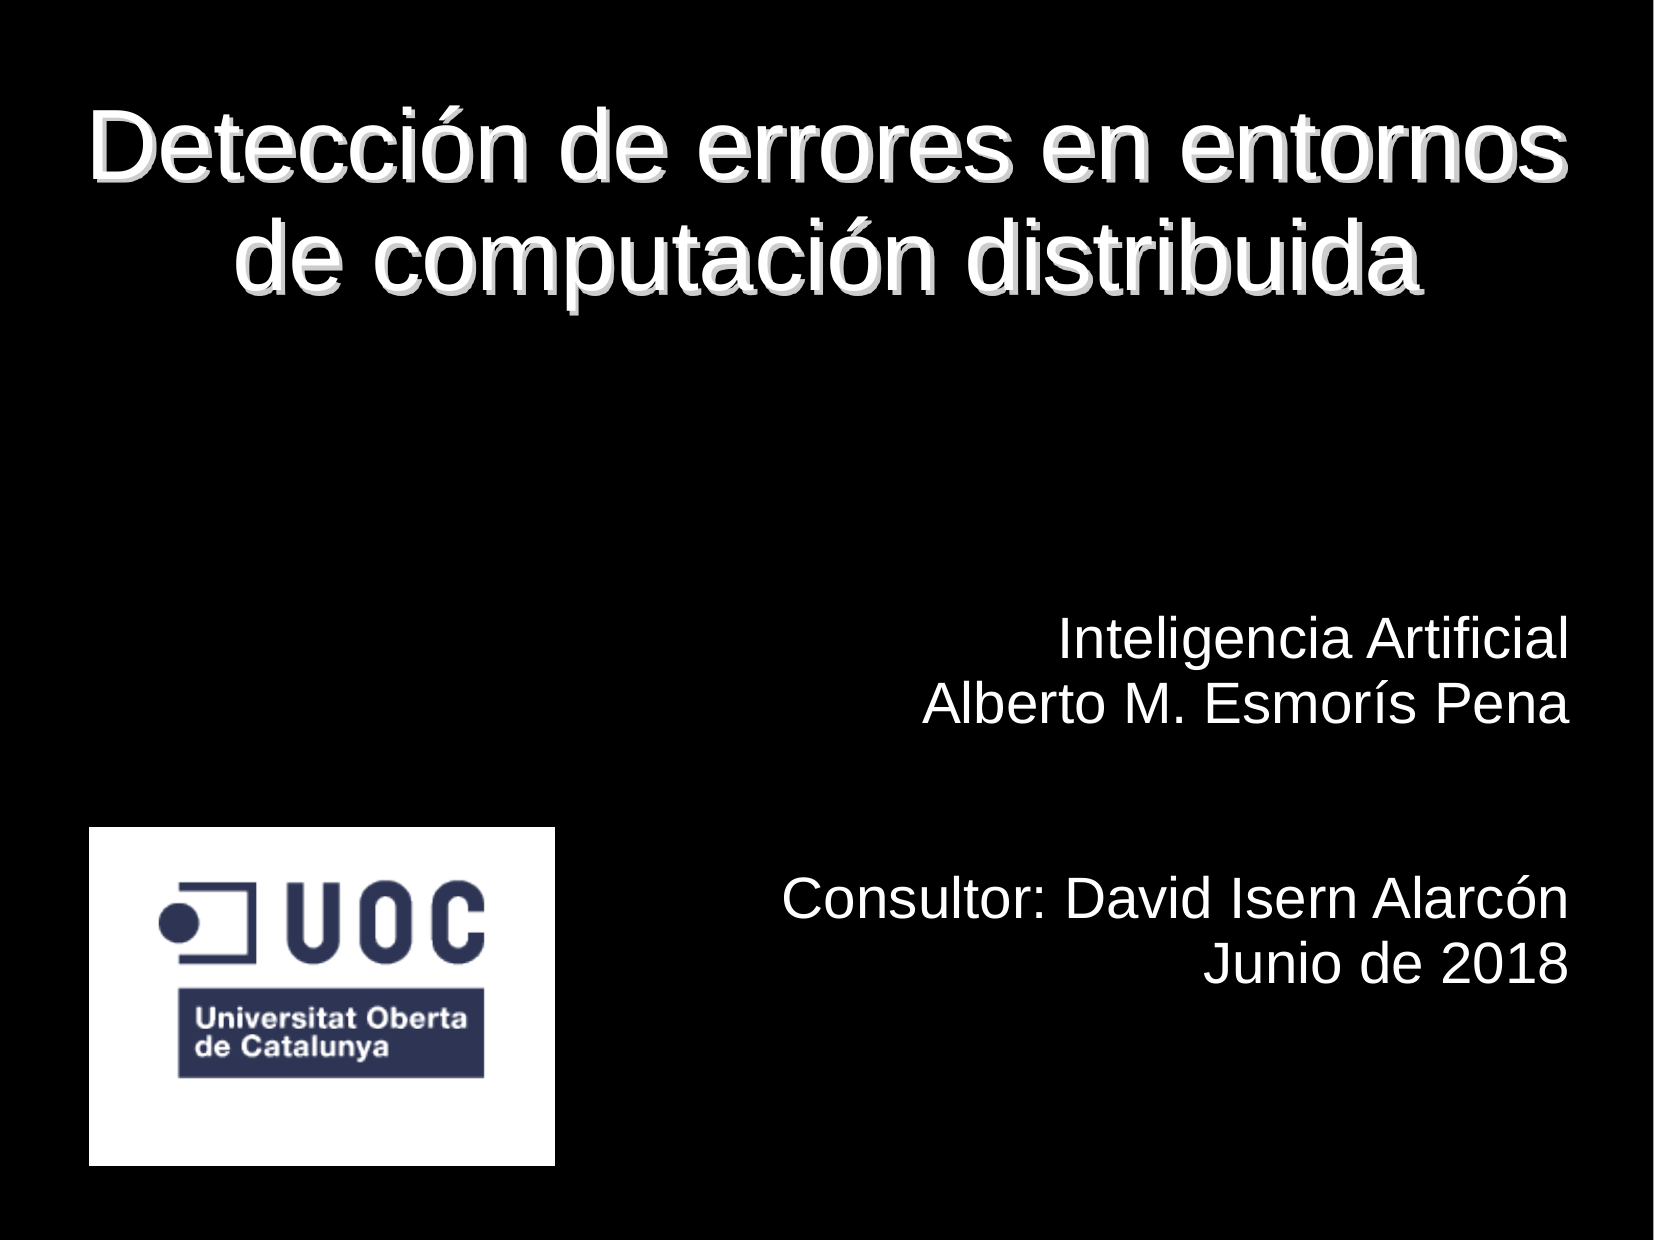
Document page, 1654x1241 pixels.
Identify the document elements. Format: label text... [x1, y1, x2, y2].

title Detección de errores en entornos de computación distribuida [82, 88, 1571, 313]
subtitle Inteligencia Artificial Alberto M. Esmorís Pena Consultor: David Isern Alarcón Junio de 2018 [82, 413, 1571, 1133]
picture [88, 826, 556, 1167]
